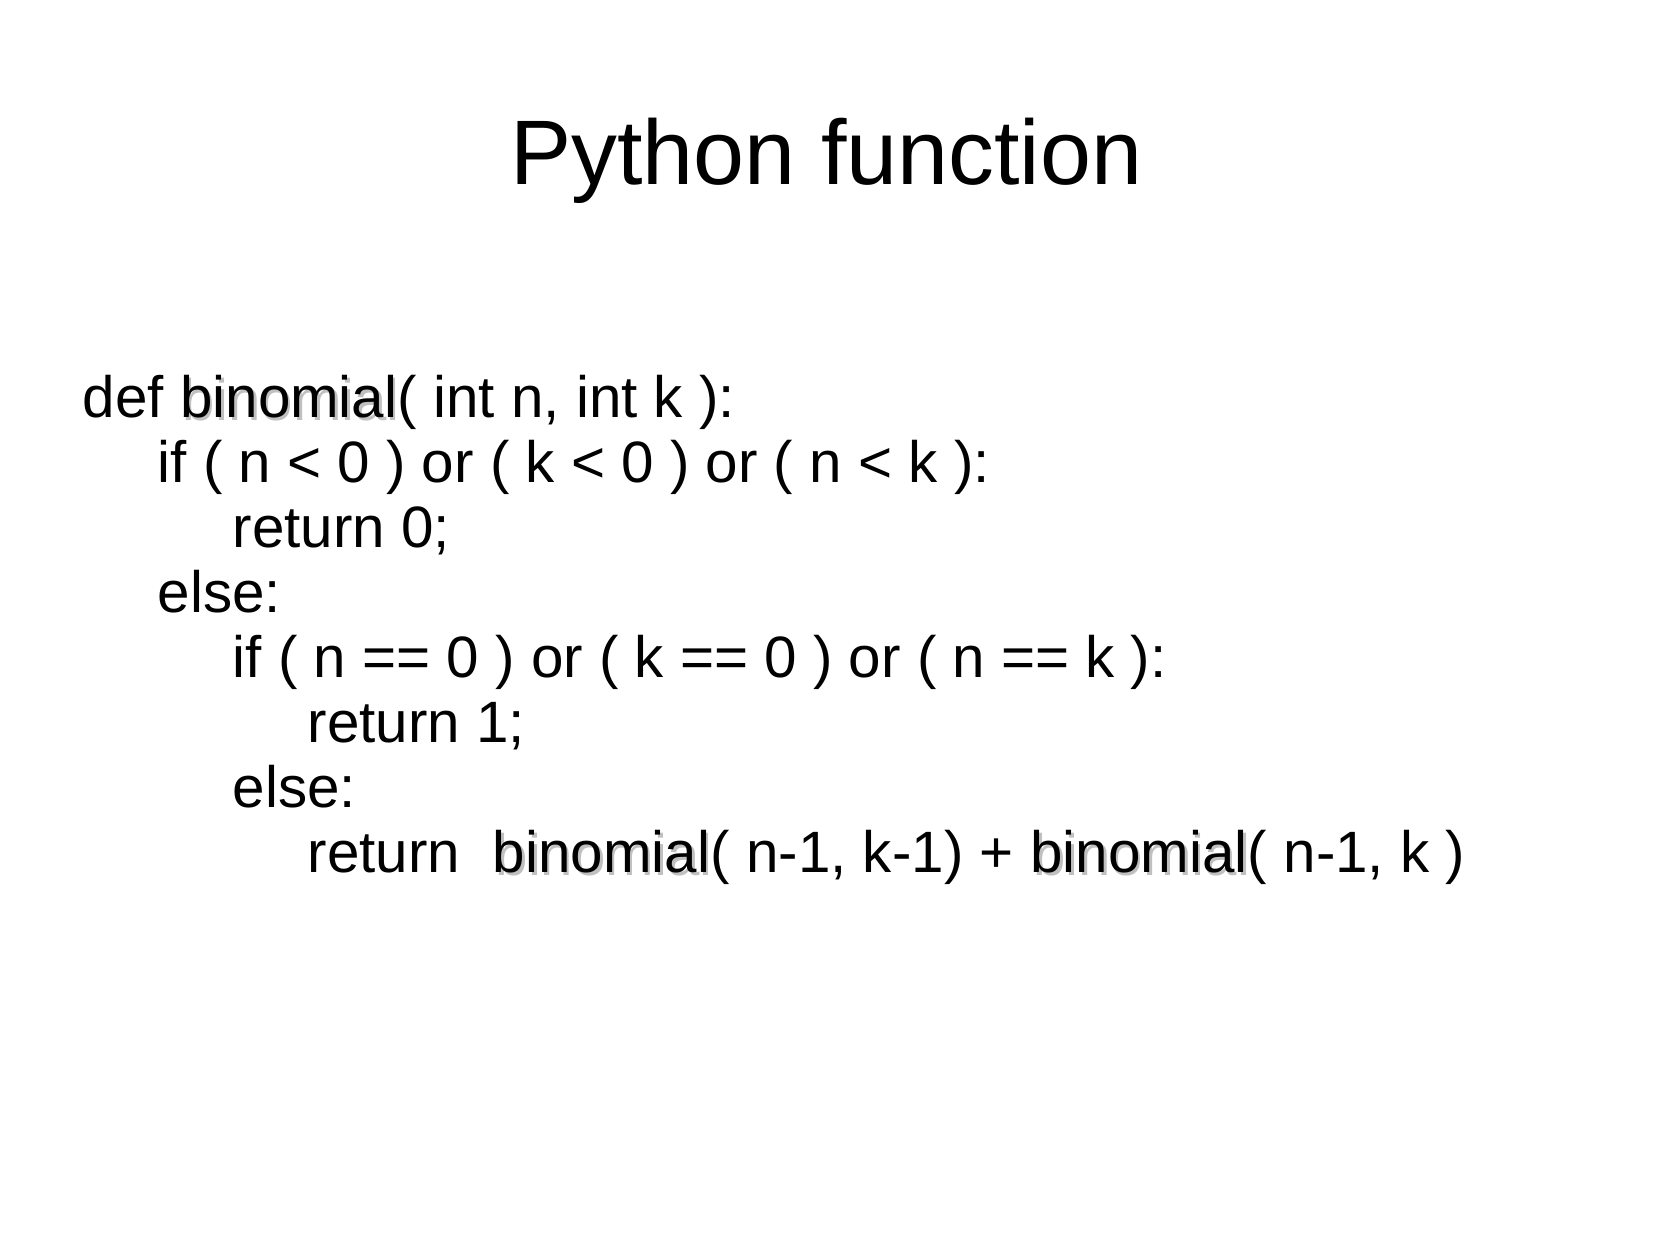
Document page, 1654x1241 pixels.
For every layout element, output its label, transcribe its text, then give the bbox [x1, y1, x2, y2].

subtitle def binomial( int n, int k ): if ( n < 0 ) or ( k < 0 ) or ( n < k ): return 0; else: if ( n == 0 ) or ( k == 0 ) or ( n == k ): return 1; else: return binomial( n-1, k-1) + binomial( n-1, k ) [82, 297, 1571, 1102]
title Python function [82, 56, 1571, 250]
